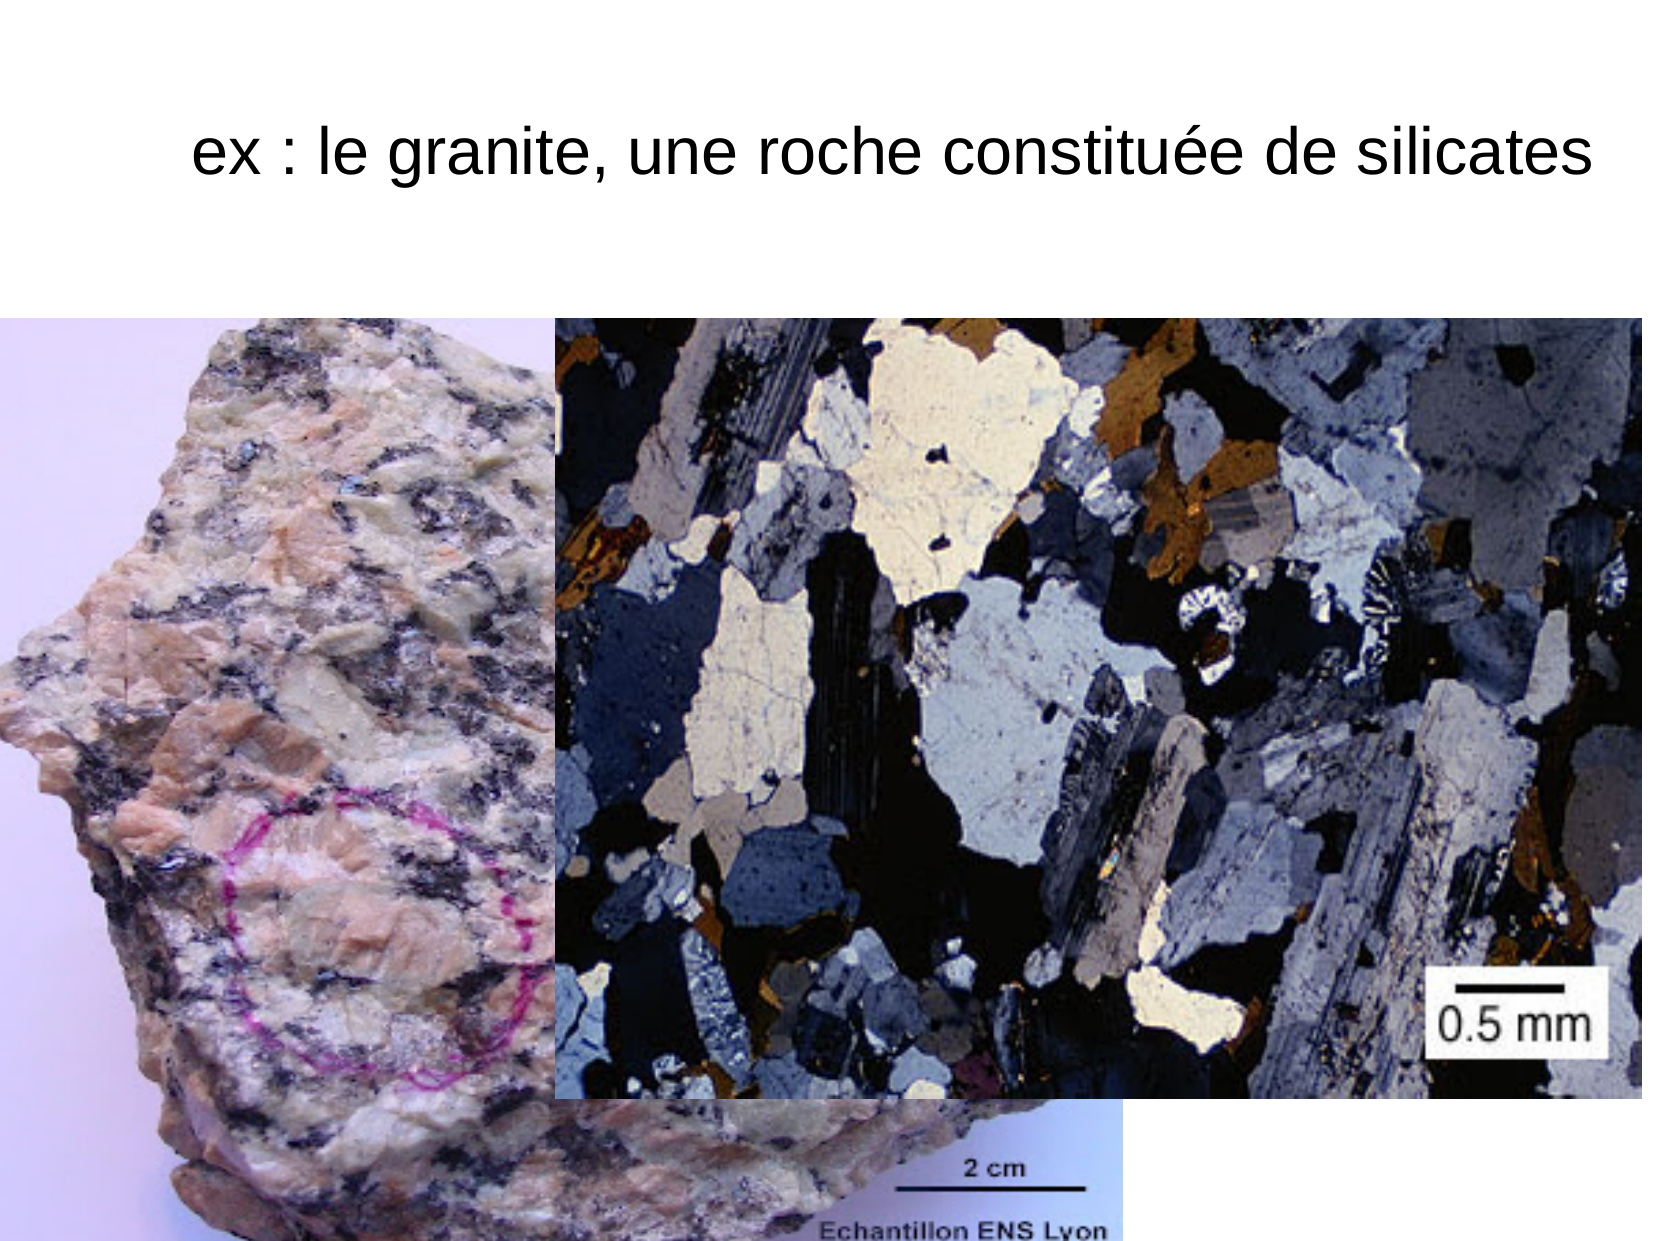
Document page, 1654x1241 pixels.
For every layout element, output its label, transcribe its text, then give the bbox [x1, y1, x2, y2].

picture [0, 318, 1642, 1241]
text_box ex : le granite, une roche constituée de silicates [177, 106, 1630, 271]
